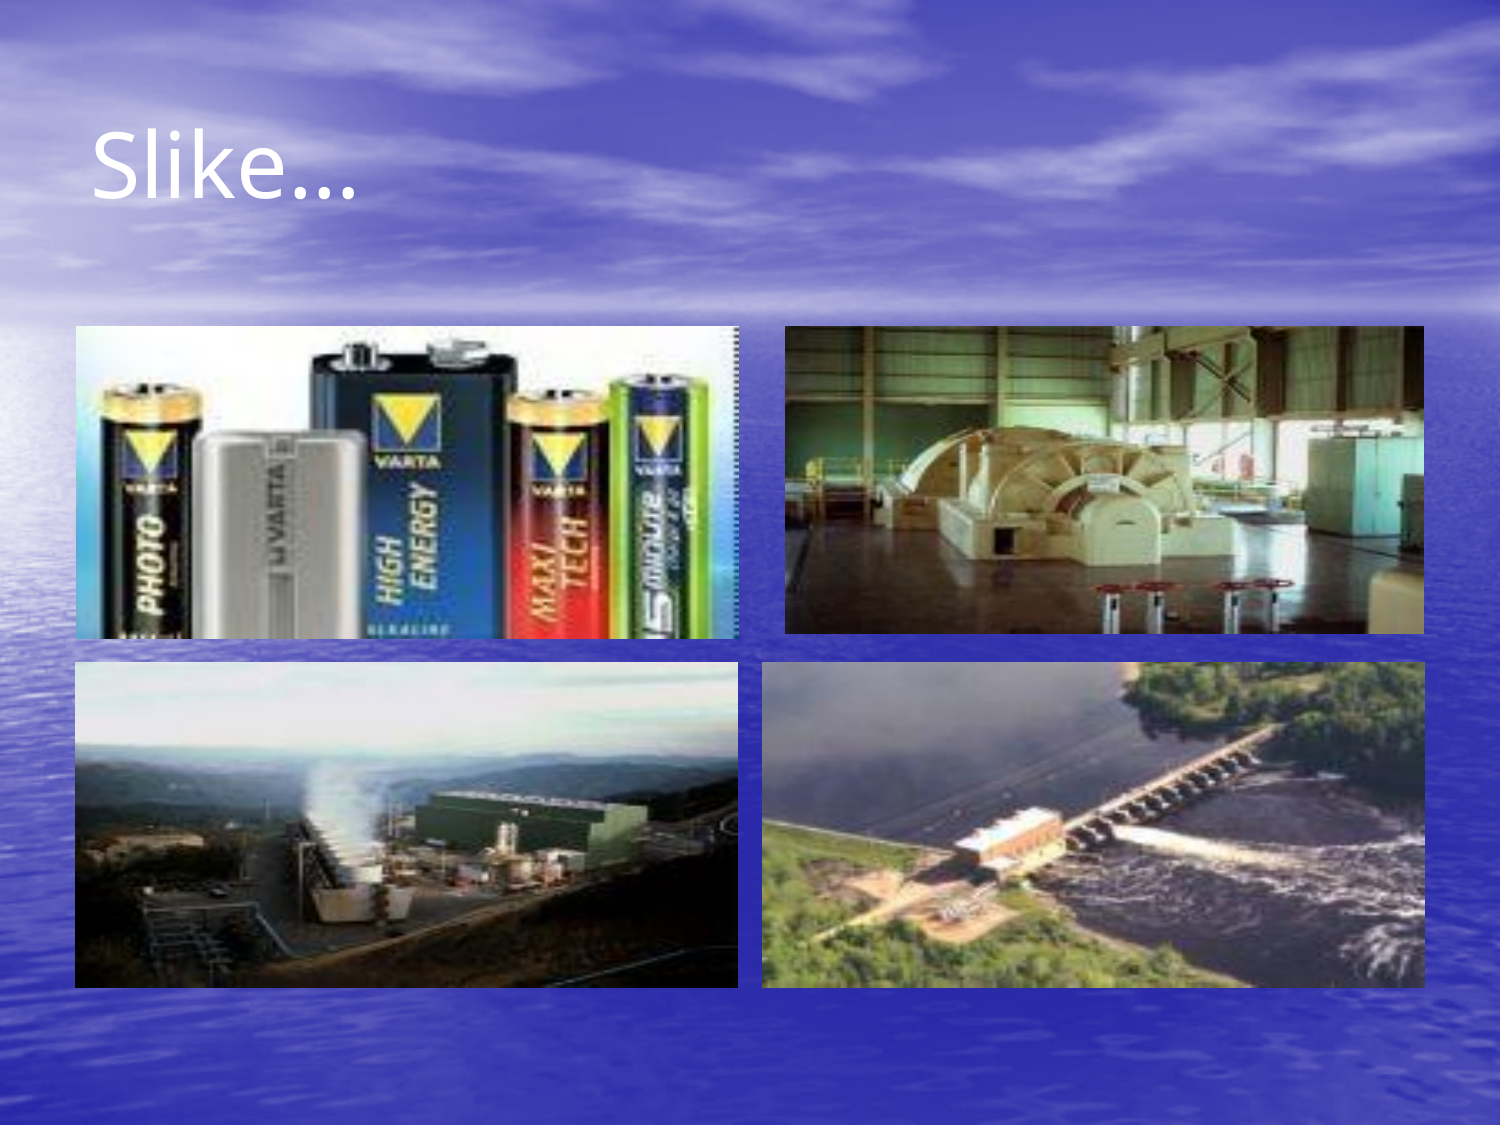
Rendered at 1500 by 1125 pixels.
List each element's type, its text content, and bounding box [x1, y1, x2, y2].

title Slike… [75, 47, 1425, 275]
picture [0, 0, 1500, 1125]
